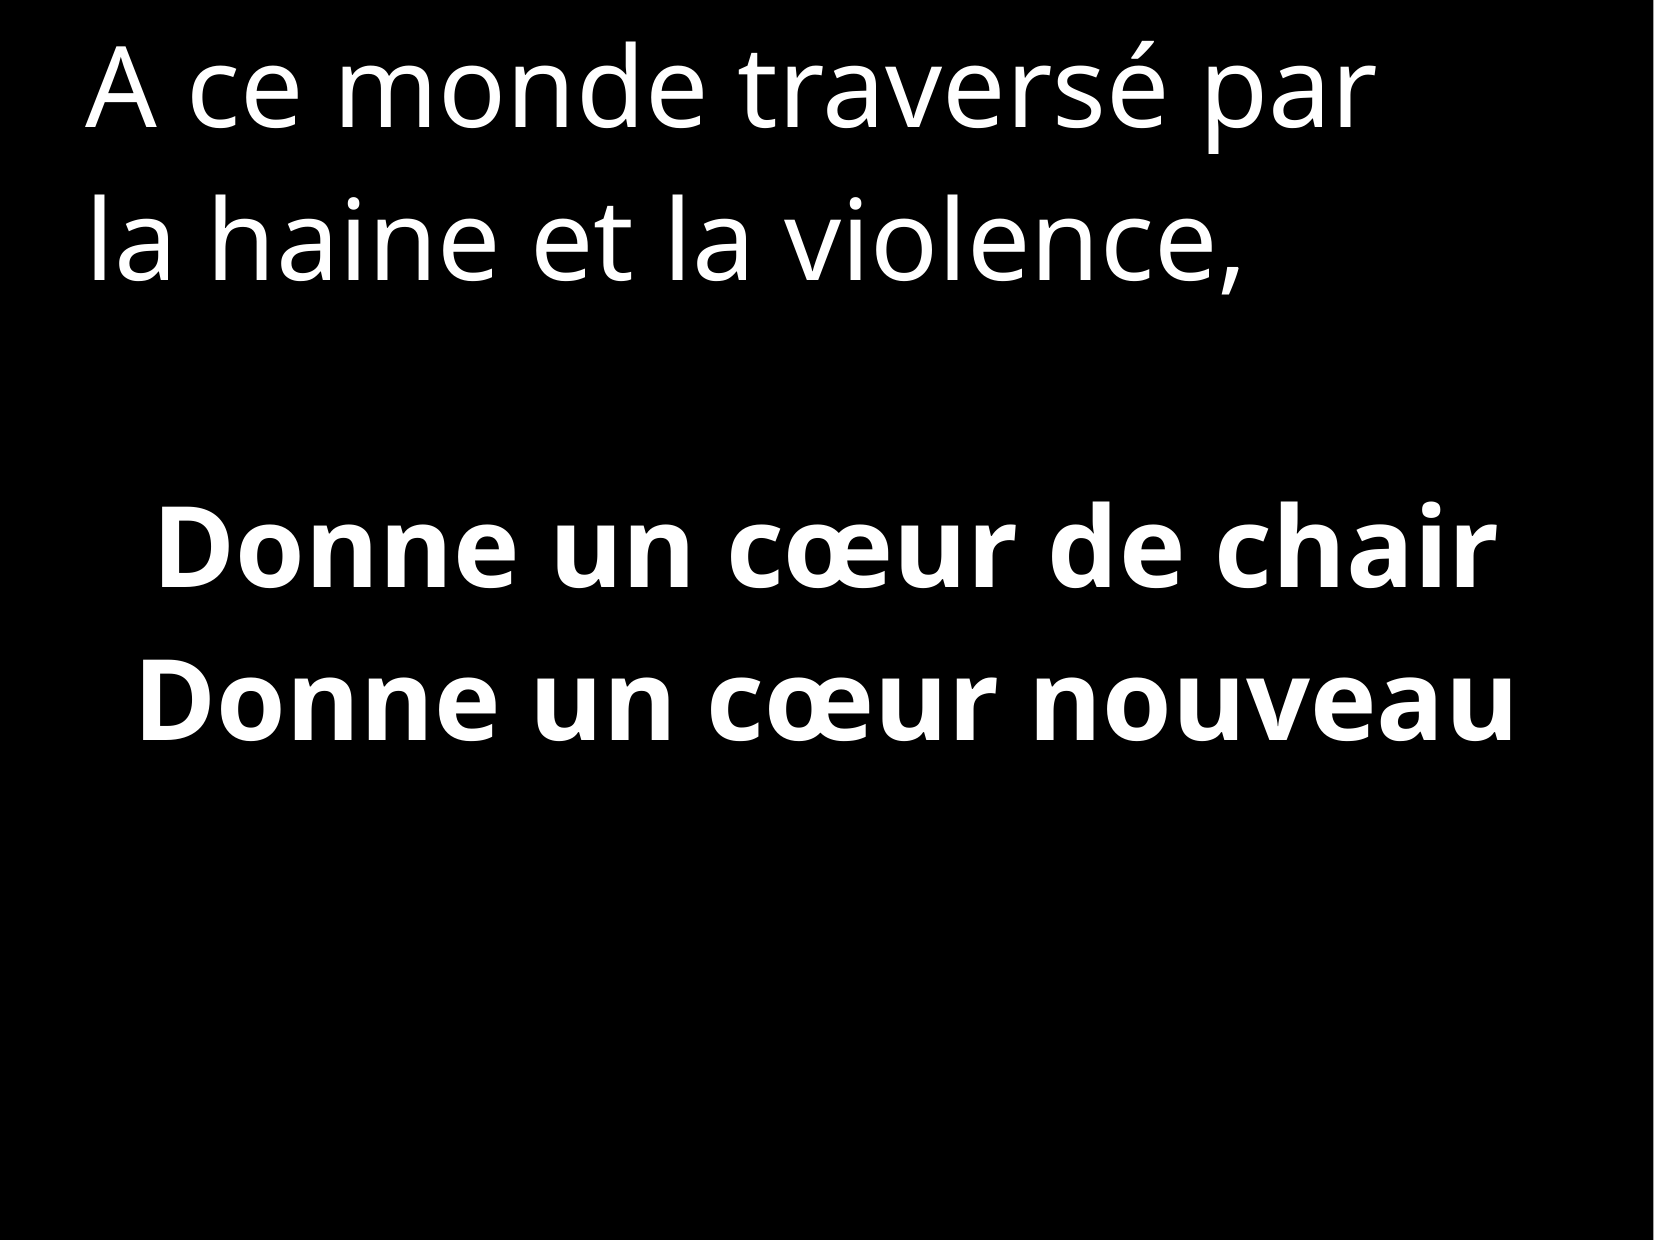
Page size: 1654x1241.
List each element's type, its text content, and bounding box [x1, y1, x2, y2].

text_box A ce monde traversé par la haine et la violence, Donne un cœur de chair Donne un cœur nouveau [0, 0, 1654, 1241]
